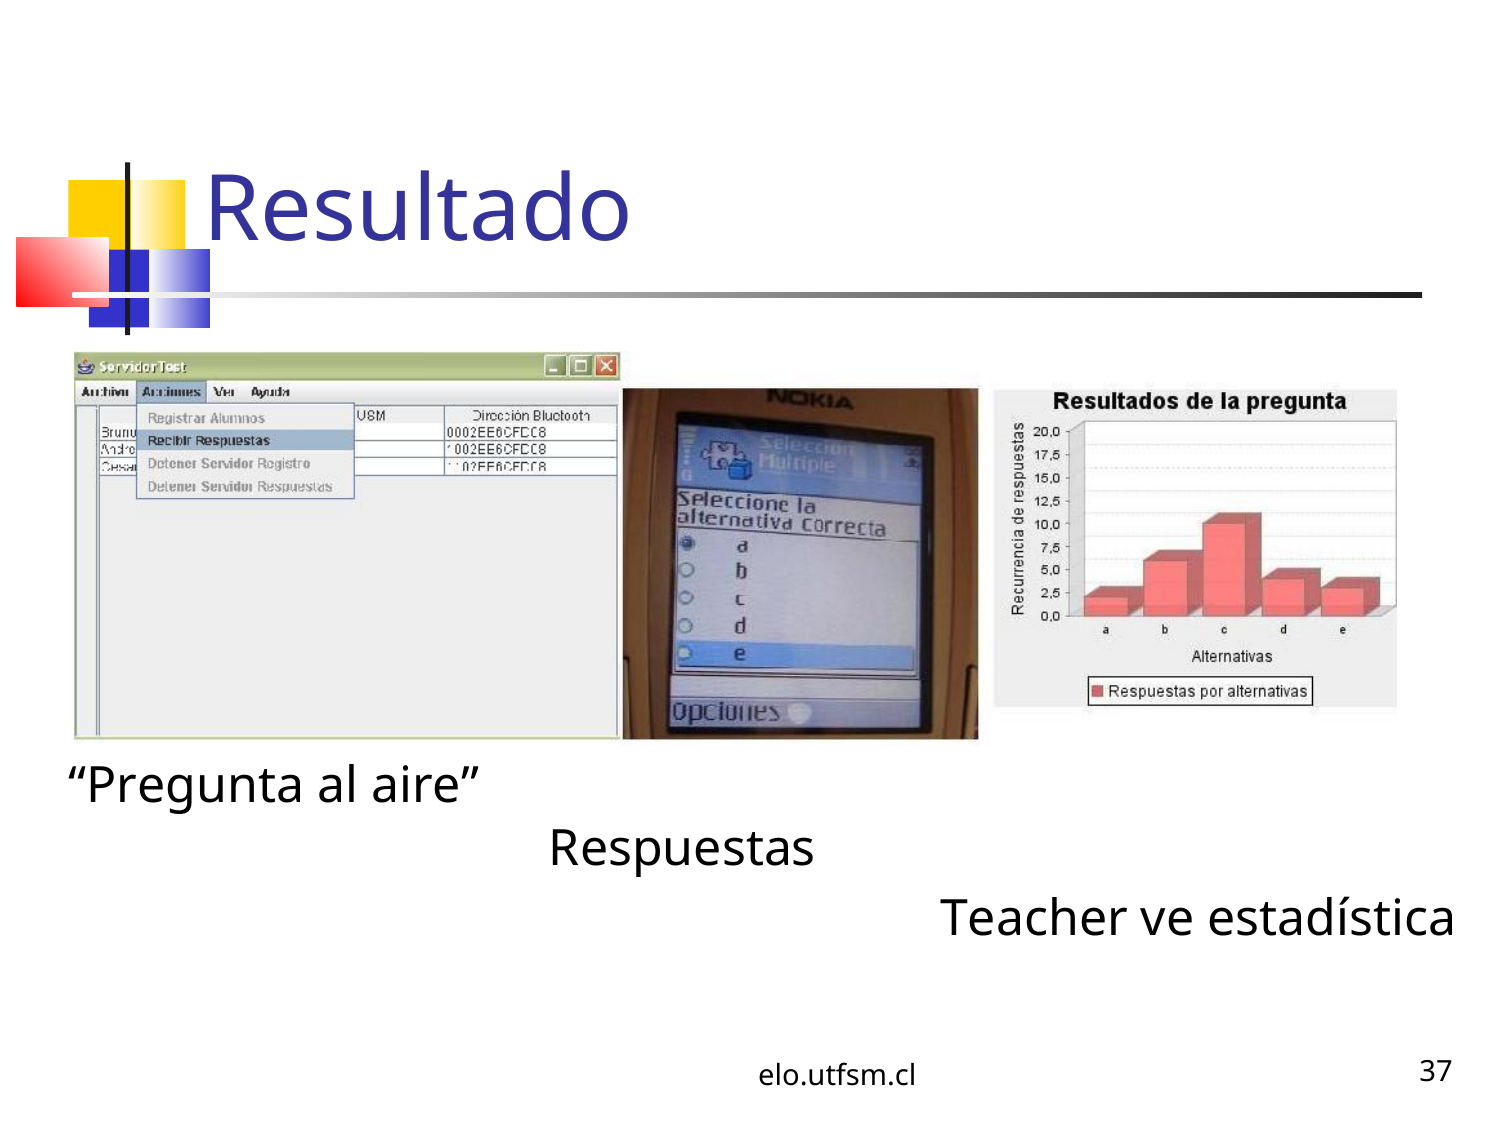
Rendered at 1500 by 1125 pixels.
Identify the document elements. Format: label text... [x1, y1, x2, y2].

title Resultado [188, 35, 1269, 276]
picture [73, 351, 1397, 746]
text_box Respuestas [534, 807, 832, 883]
text_box elo.utfsm.cl [599, 1024, 1075, 1100]
text_box <number> [1155, 1024, 1468, 1100]
text_box Teacher ve estadística [925, 877, 1472, 953]
text_box “Pregunta al aire” [53, 744, 495, 820]
